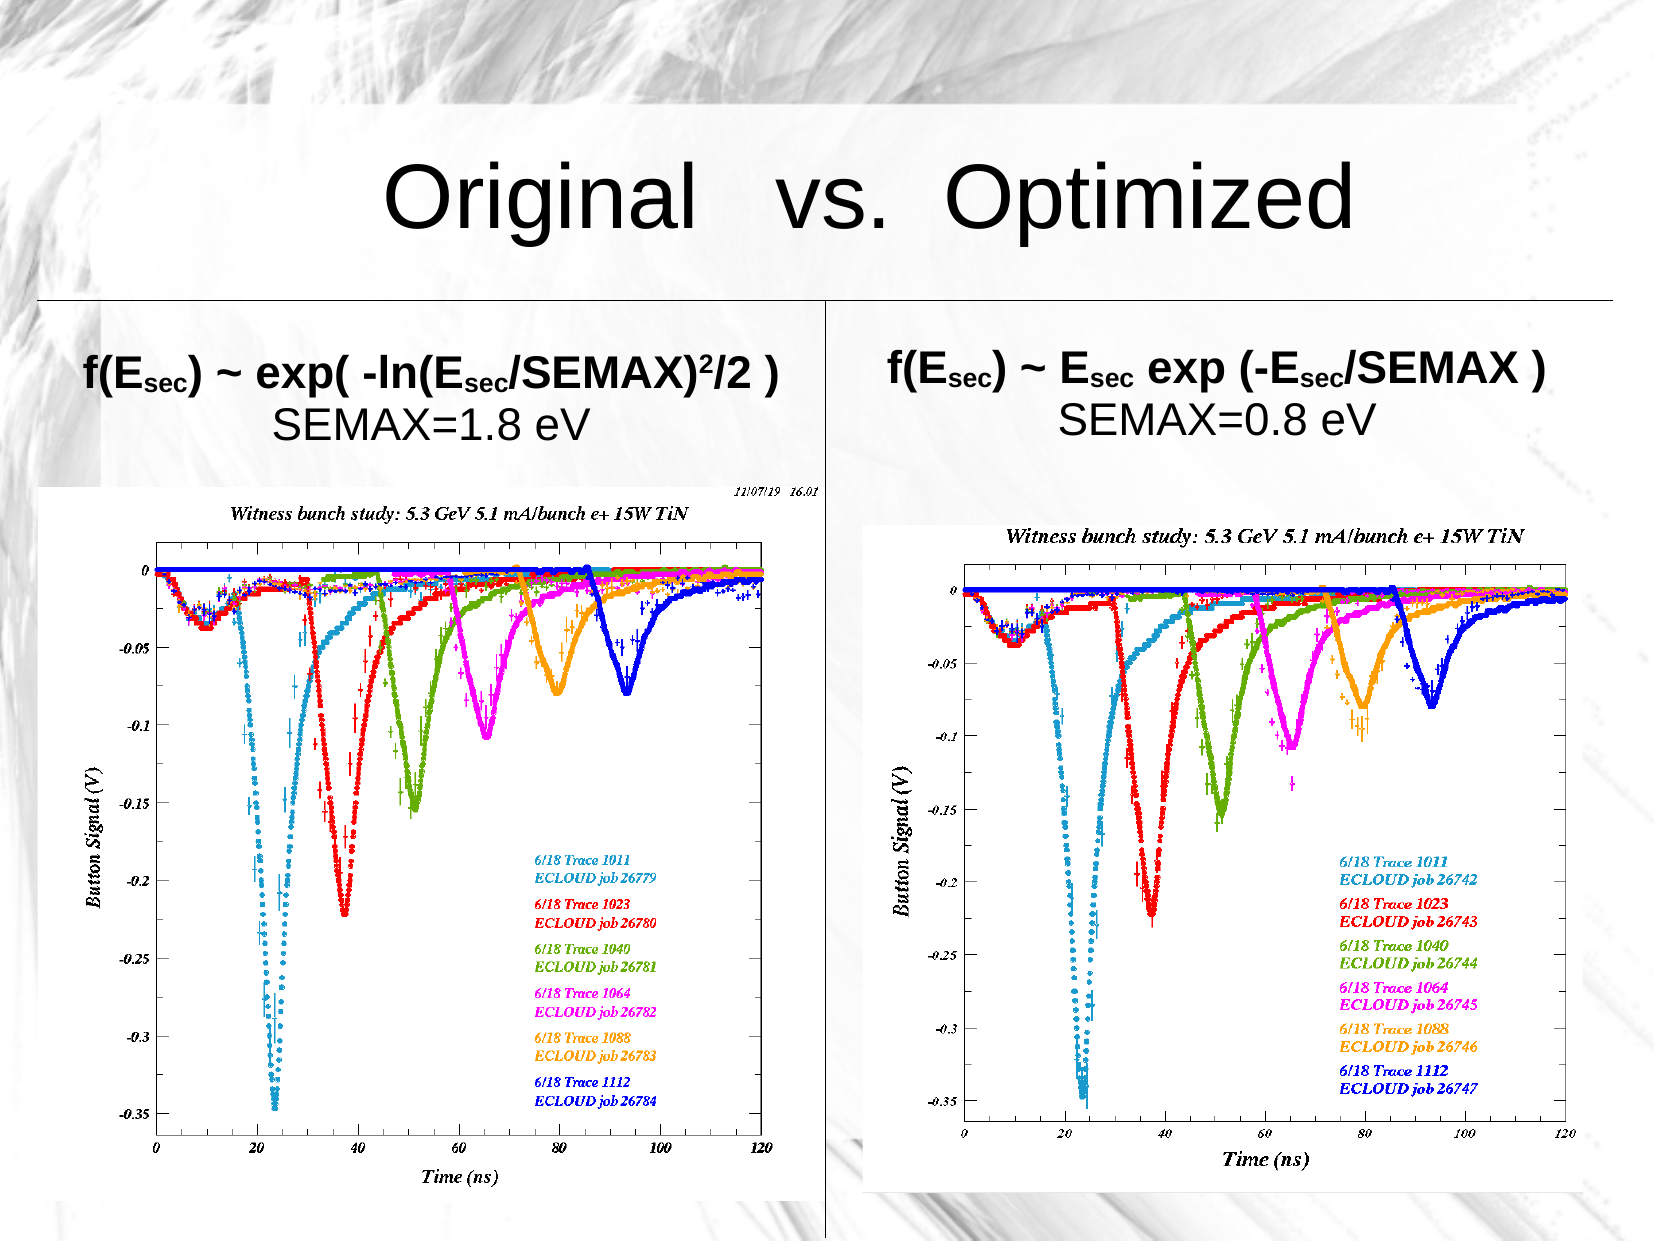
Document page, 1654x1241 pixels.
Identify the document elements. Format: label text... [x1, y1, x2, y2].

text_box f(Esec) ~ exp( -ln(Esec/SEMAX)2/2 ) SEMAX=1.8 eV [37, 337, 825, 461]
text_box f(Esec) ~ Esec exp (-Esec/SEMAX ) SEMAX=0.8 eV [862, 332, 1572, 455]
picture [0, 0, 1654, 1241]
title Original vs. Optimized [112, 112, 1501, 281]
